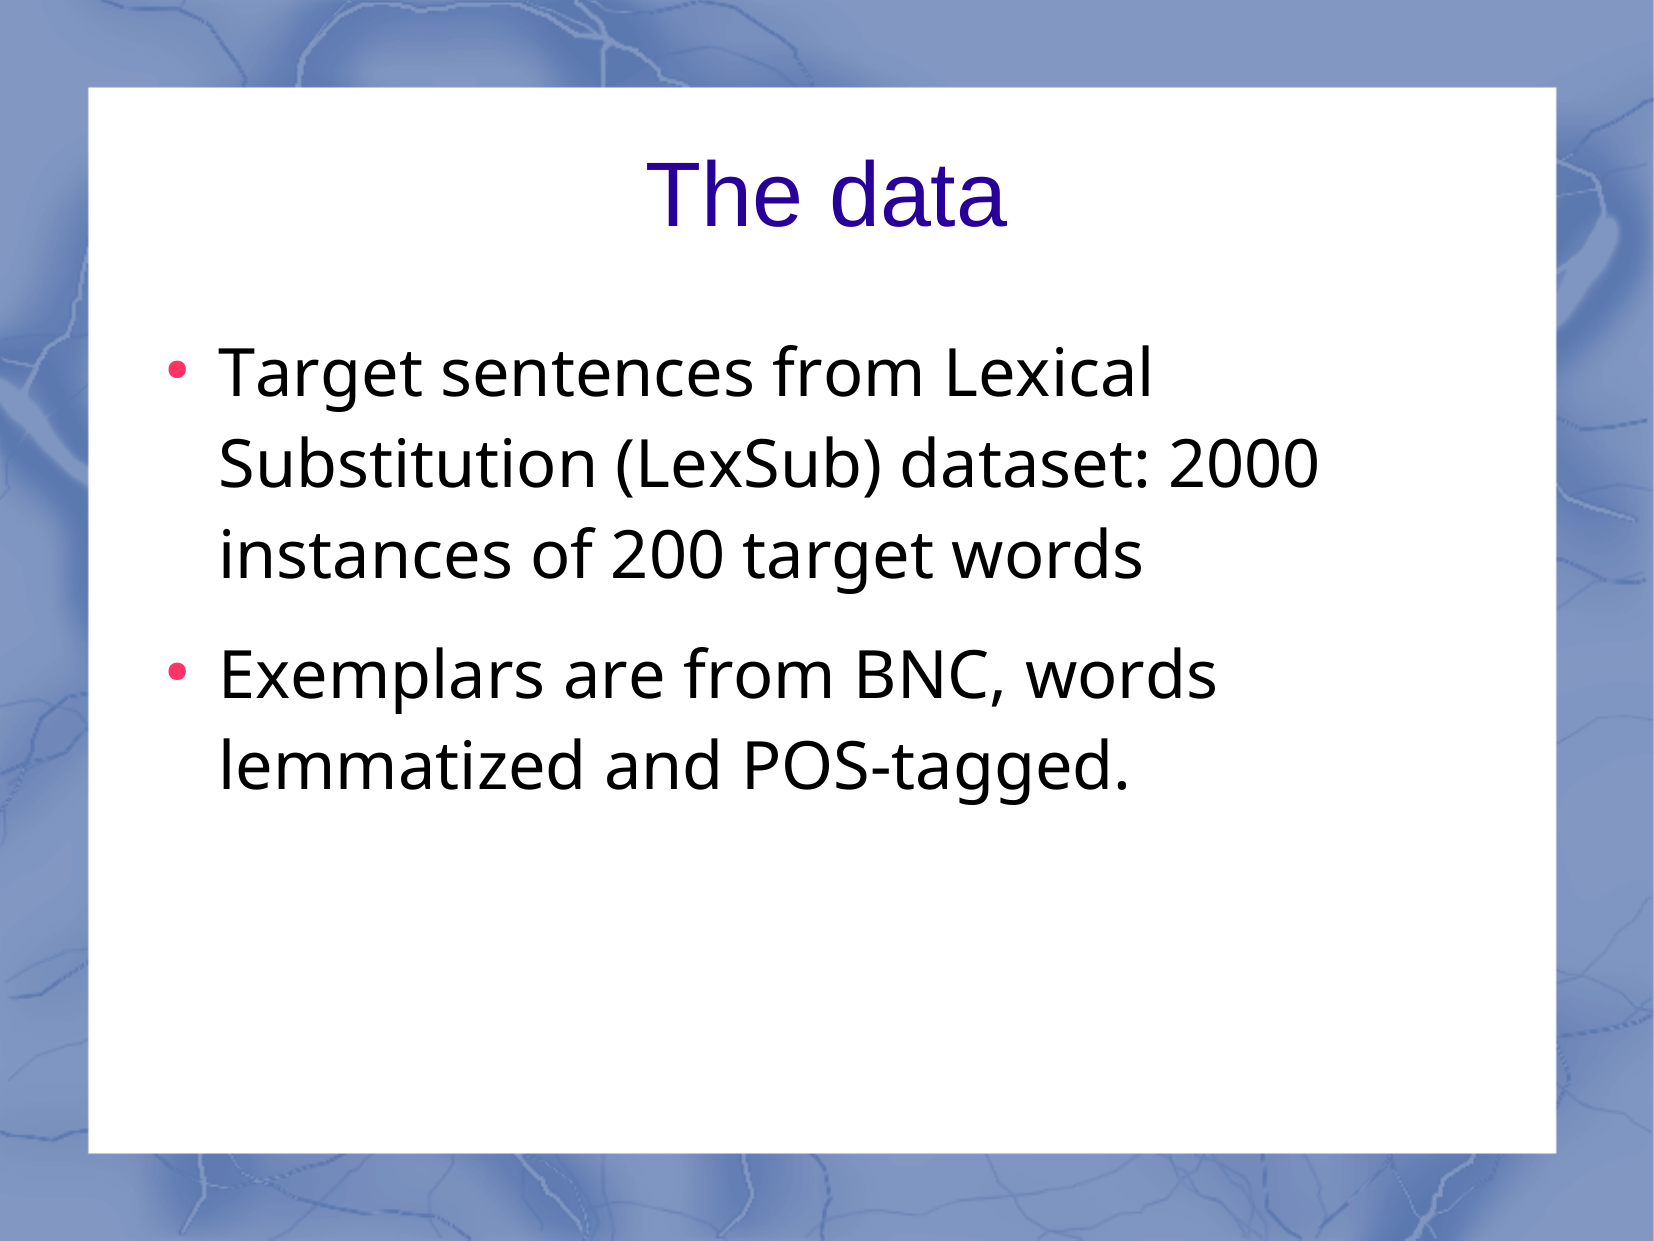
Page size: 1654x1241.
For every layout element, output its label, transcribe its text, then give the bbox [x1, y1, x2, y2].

title The data [118, 98, 1536, 291]
list Target sentences from Lexical Substitution (LexSub) dataset: 2000 instances of 200 target words Exemplars are from BNC, words lemmatized and POS-tagged. [147, 325, 1506, 1130]
picture [0, 0, 1654, 1241]
